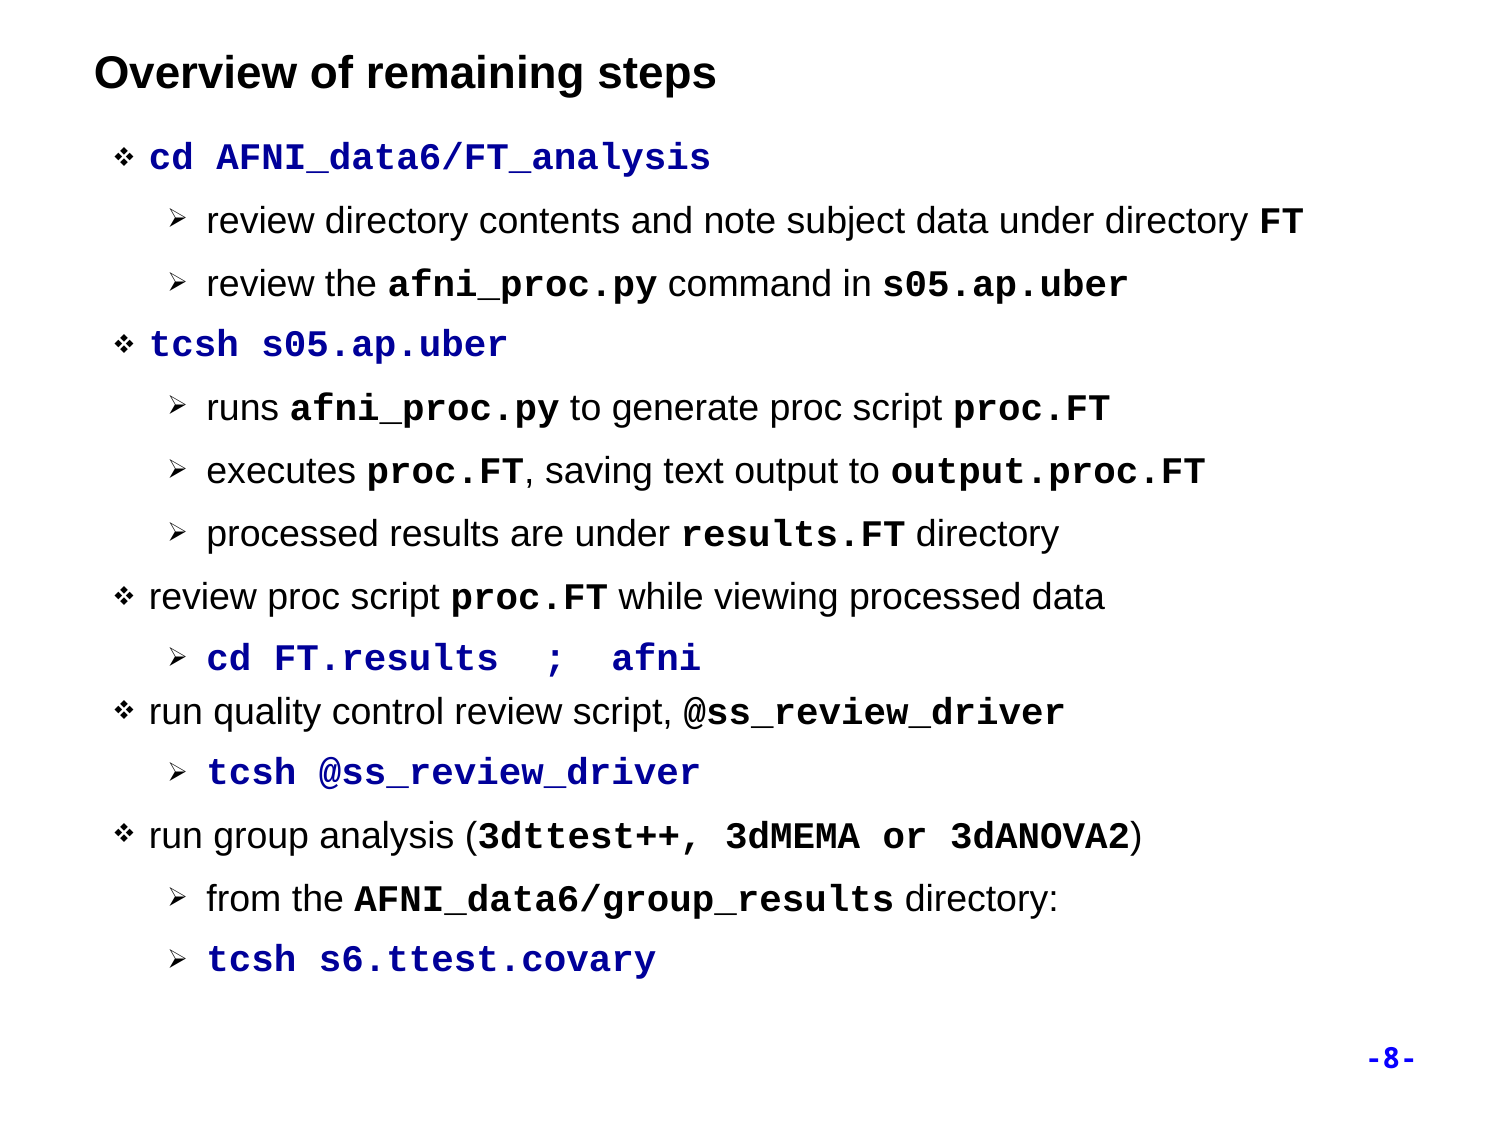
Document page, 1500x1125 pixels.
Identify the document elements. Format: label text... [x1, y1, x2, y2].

list Overview of remaining steps cd AFNI_data6/FT_analysis review directory contents and note subject data under directory FT review the afni_proc.py command in s05.ap.uber tcsh s05.ap.uber runs afni_proc.py to generate proc script proc.FT executes proc.FT, saving text output to output.proc.FT processed results are under results.FT directory review proc script proc.FT while viewing processed data cd FT.results ; afni run quality control review script, @ss_review_driver tcsh @ss_review_driver run group analysis (3dttest++, 3dMEMA or 3dANOVA2) from the AFNI_data6/group_results directory: tcsh s6.ttest.covary [40, 39, 1461, 1061]
